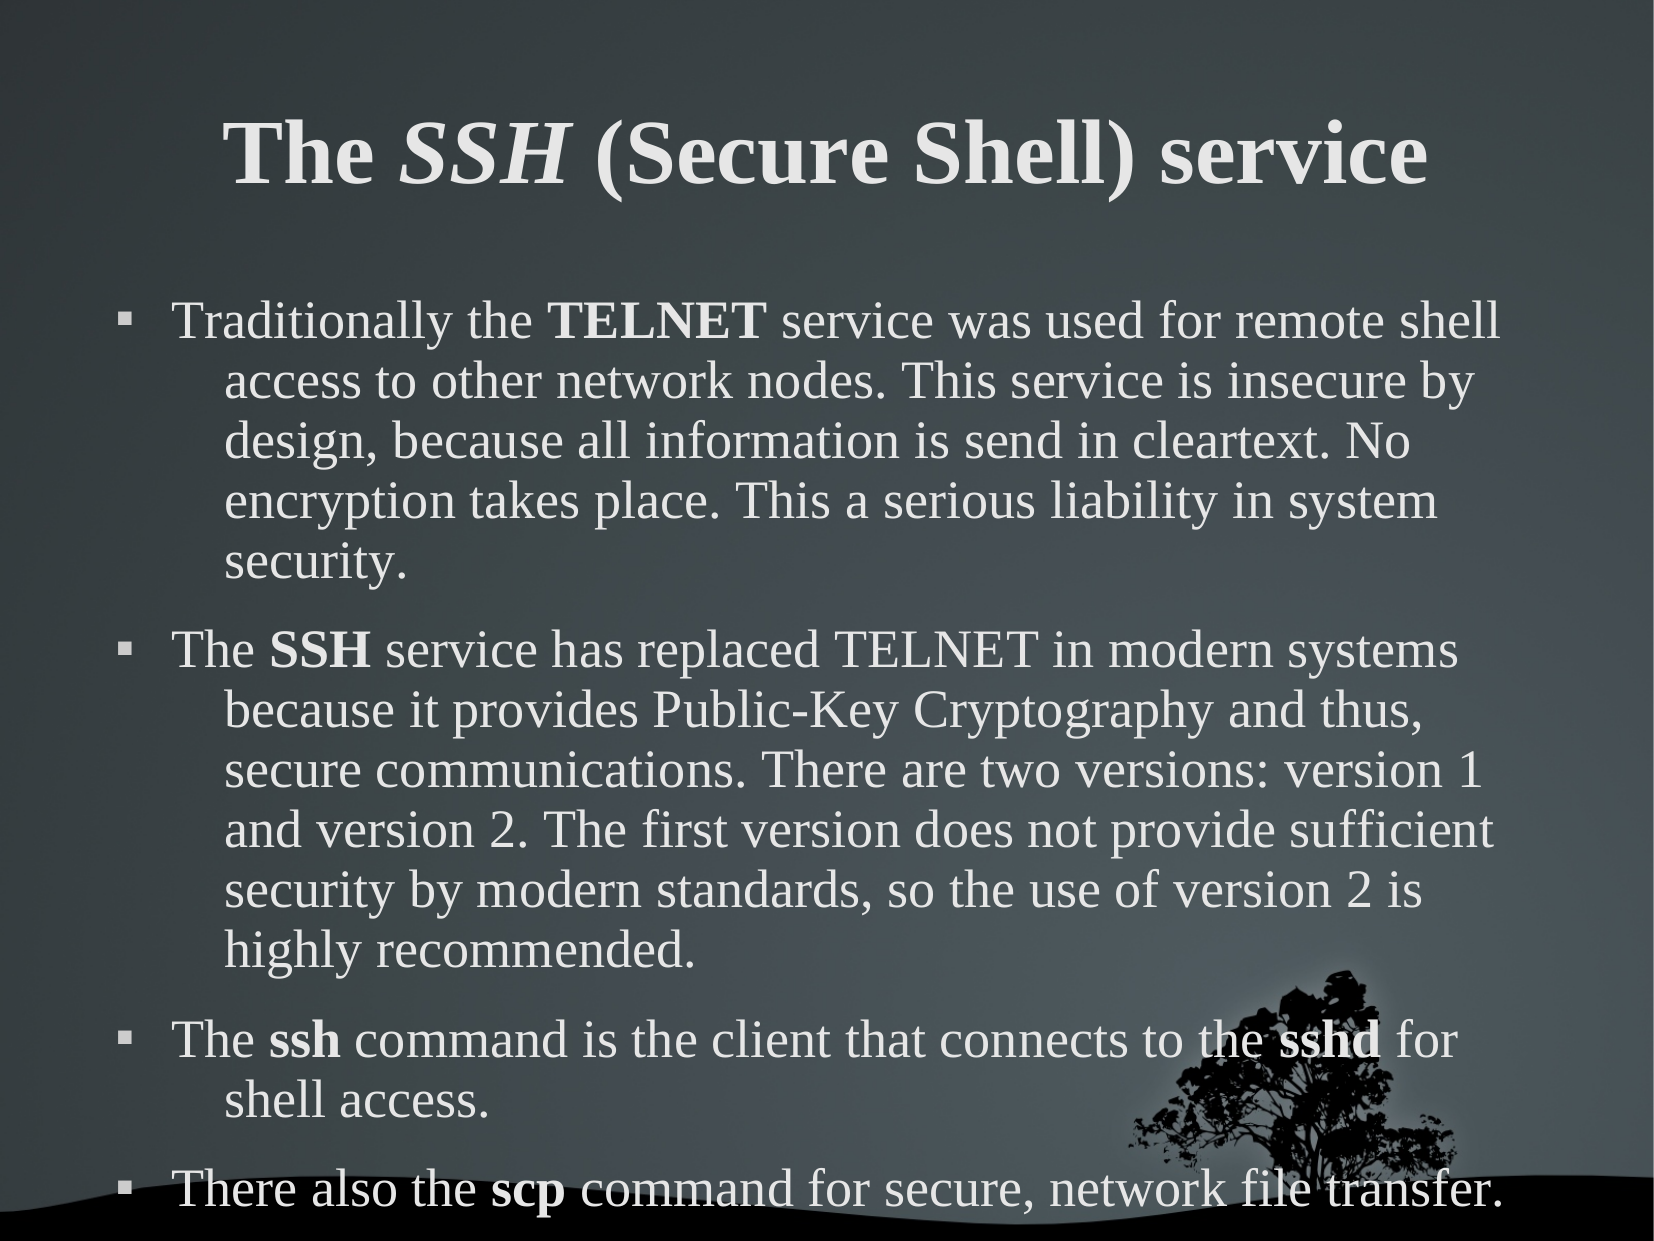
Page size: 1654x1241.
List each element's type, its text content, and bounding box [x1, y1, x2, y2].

title The SSH (Secure Shell) service [82, 49, 1571, 257]
picture [0, 0, 1654, 1241]
list Traditionally the TELNET service was used for remote shell access to other network nodes. This service is insecure by design, because all information is send in cleartext. No encryption takes place. This a serious liability in system security. The SSH service has replaced TELNET in modern systems because it provides Public-Key Cryptography and thus, secure communications. There are two versions: version 1 and version 2. The first version does not provide sufficient security by modern standards, so the use of version 2 is highly recommended. The ssh command is the client that connects to the sshd for shell access. There also the scp command for secure, network file transfer. [82, 290, 1571, 1219]
